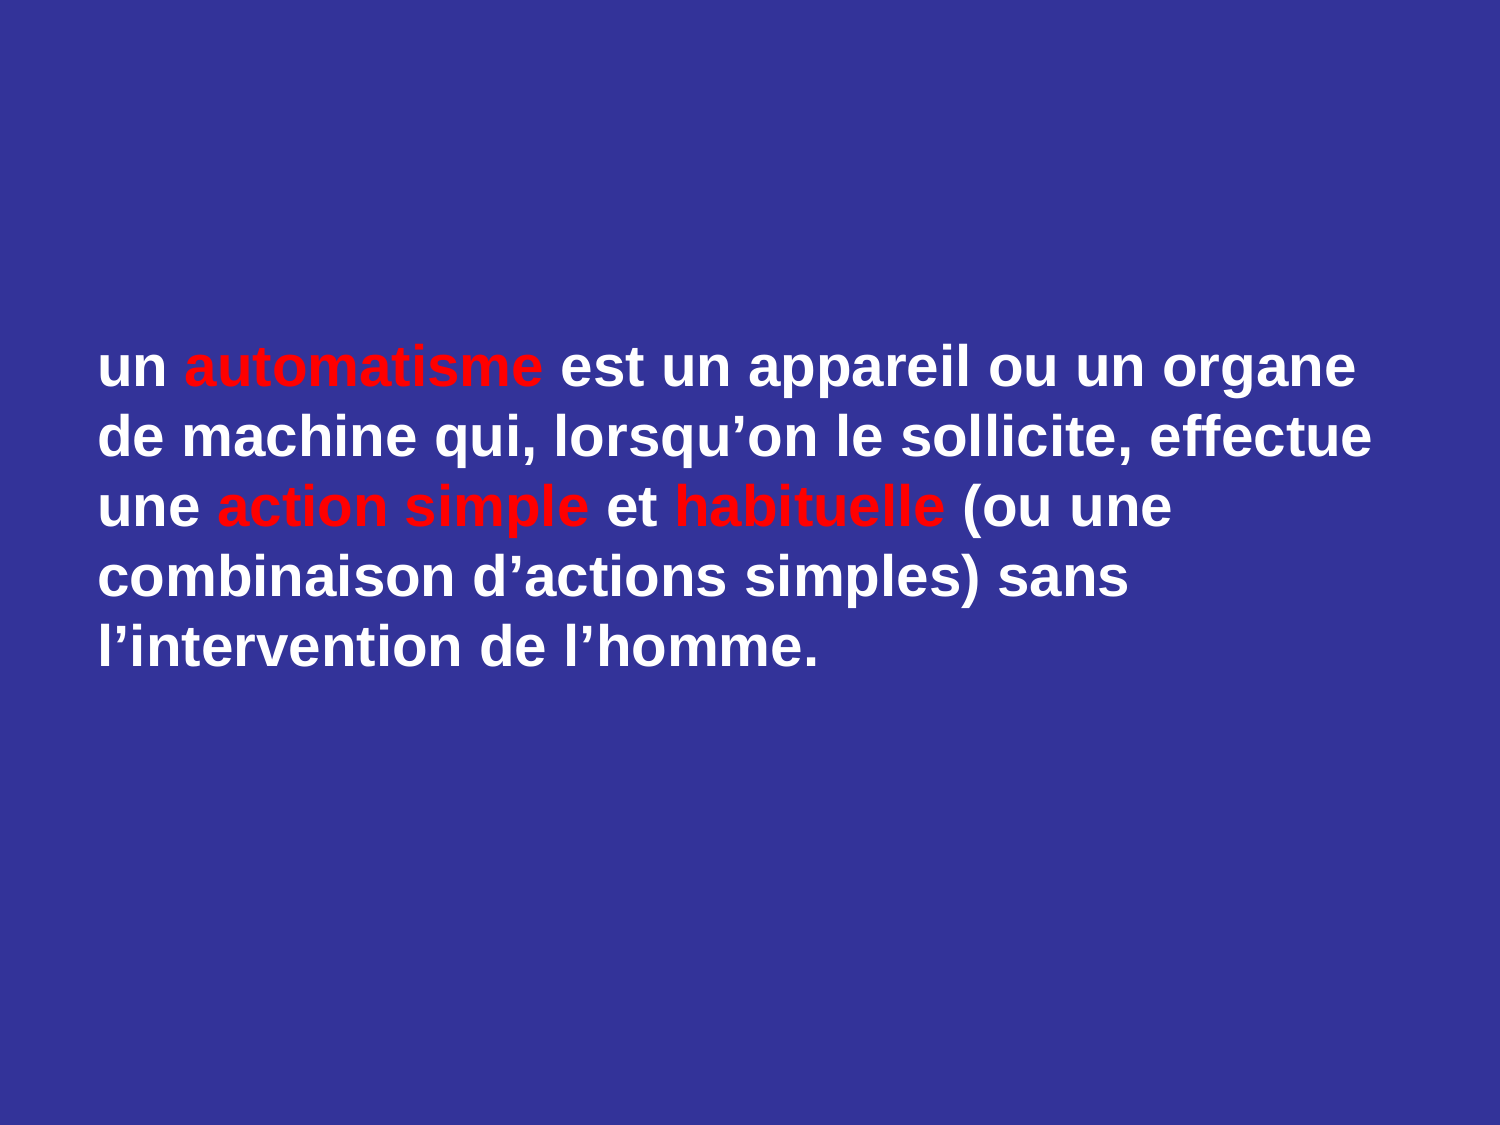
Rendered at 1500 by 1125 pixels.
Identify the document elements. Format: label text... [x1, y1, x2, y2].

text_box un automatisme est un appareil ou un organe de machine qui, lorsqu’on le sollicite, effectue une action simple et habituelle (ou une combinaison d’actions simples) sans l’intervention de l’homme. [82, 320, 1453, 686]
